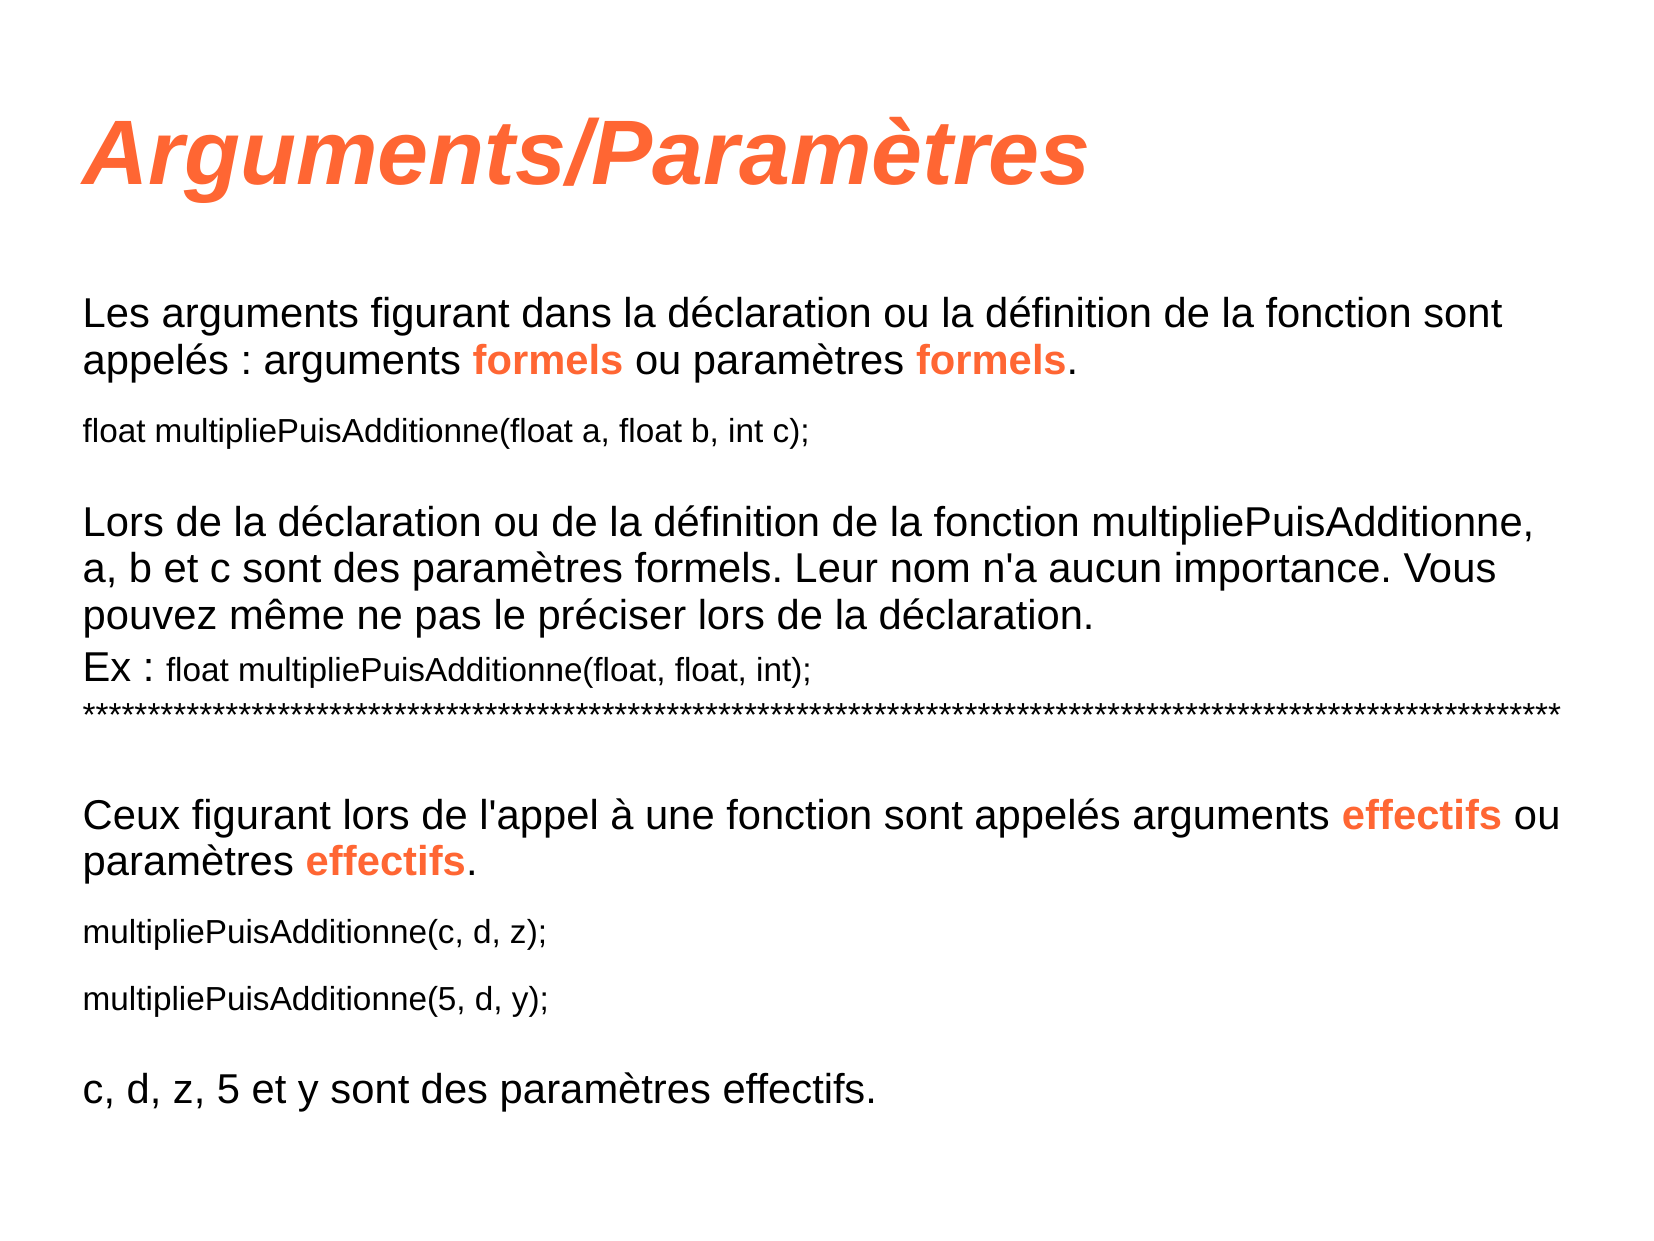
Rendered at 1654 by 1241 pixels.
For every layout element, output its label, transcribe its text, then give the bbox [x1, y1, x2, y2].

list Les arguments figurant dans la déclaration ou la définition de la fonction sont appelés : arguments formels ou paramètres formels. float multipliePuisAdditionne(float a, float b, int c); Lors de la déclaration ou de la définition de la fonction multipliePuisAdditionne, a, b et c sont des paramètres formels. Leur nom n'a aucun importance. Vous pouvez même ne pas le préciser lors de la déclaration. Ex : float multipliePuisAdditionne(float, float, int); ****************************************************************************************************************** Ceux figurant lors de l'appel à une fonction sont appelés arguments effectifs ou paramètres effectifs. multipliePuisAdditionne(c, d, z); multipliePuisAdditionne(5, d, y); c, d, z, 5 et y sont des paramètres effectifs. [82, 290, 1571, 1164]
title Arguments/Paramètres [82, 49, 1571, 257]
